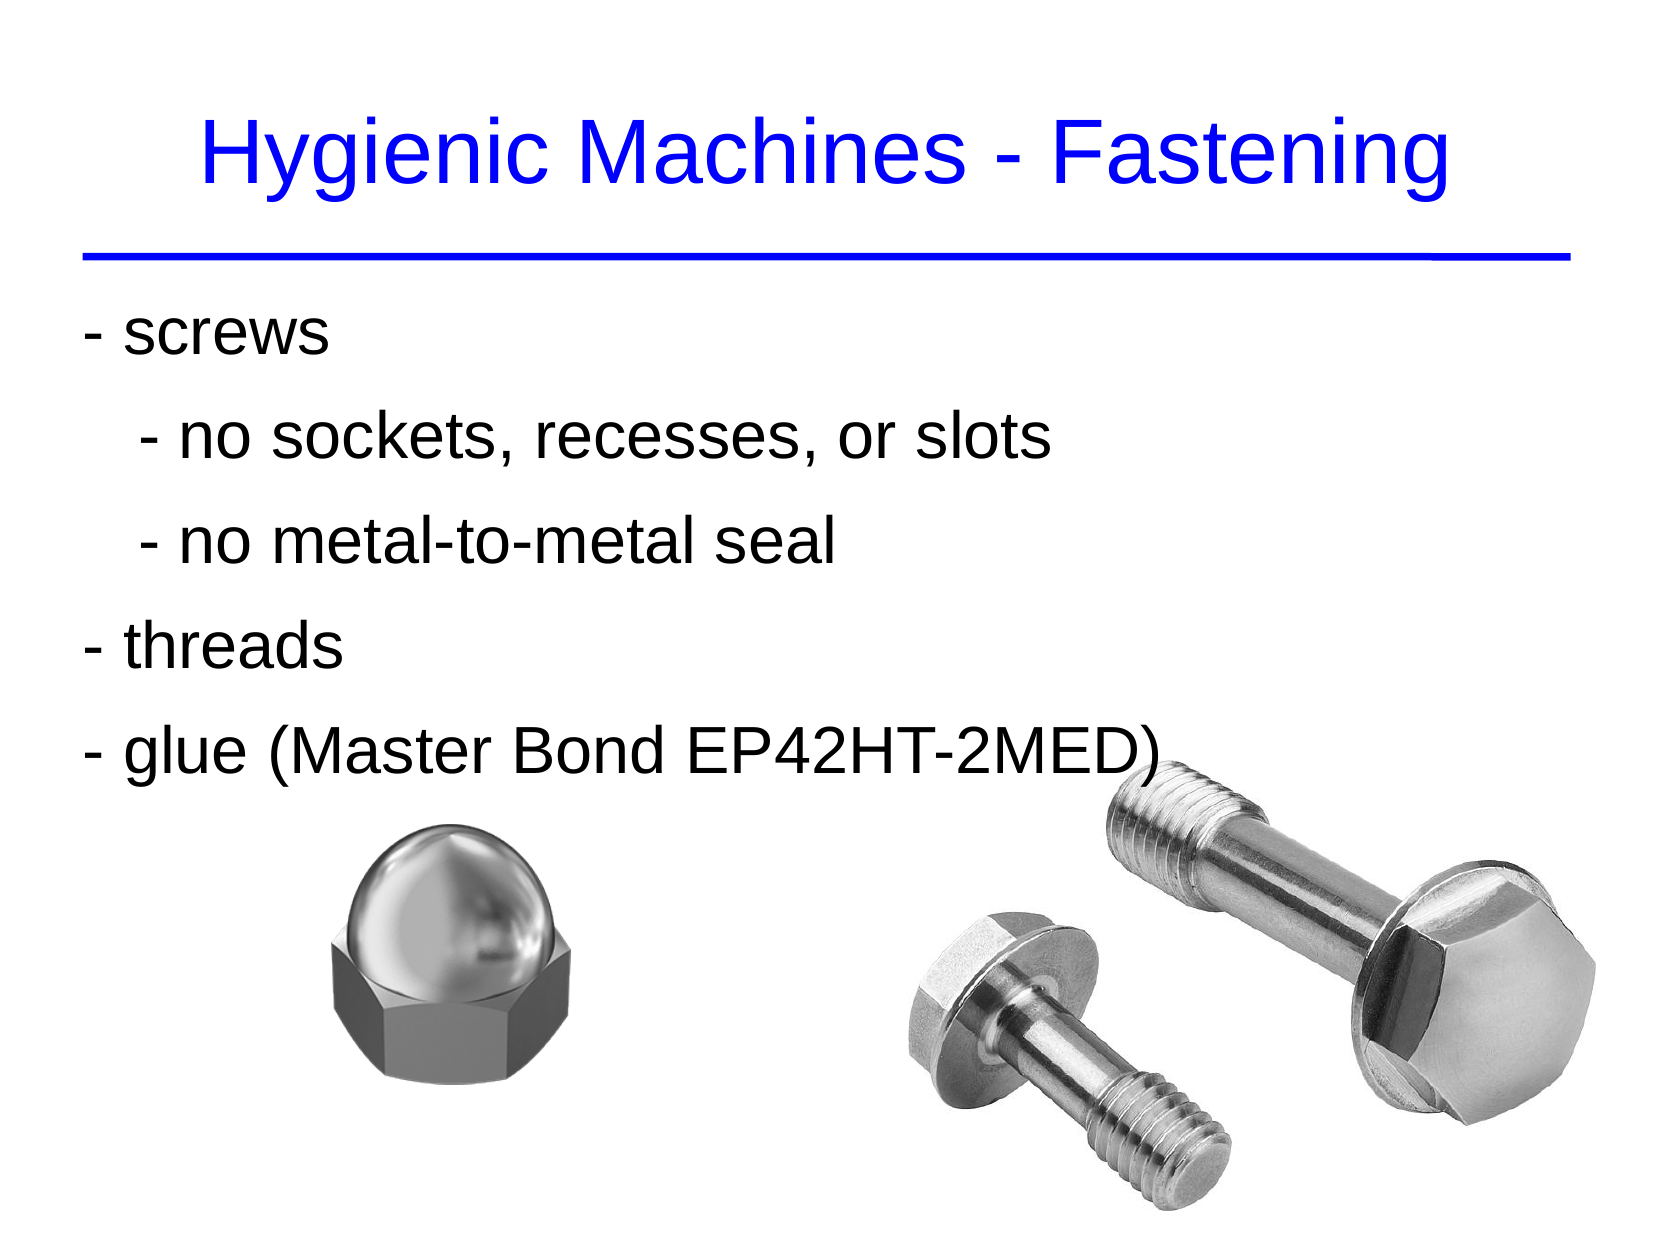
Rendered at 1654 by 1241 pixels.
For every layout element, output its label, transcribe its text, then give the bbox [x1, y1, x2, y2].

picture [908, 760, 1596, 1211]
title Hygienic Machines - Fastening [82, 49, 1571, 256]
list - screws - no sockets, recesses, or slots - no metal-to-metal seal - threads - glue (Master Bond EP42HT-2MED) [82, 290, 1571, 1009]
picture [331, 824, 571, 1086]
